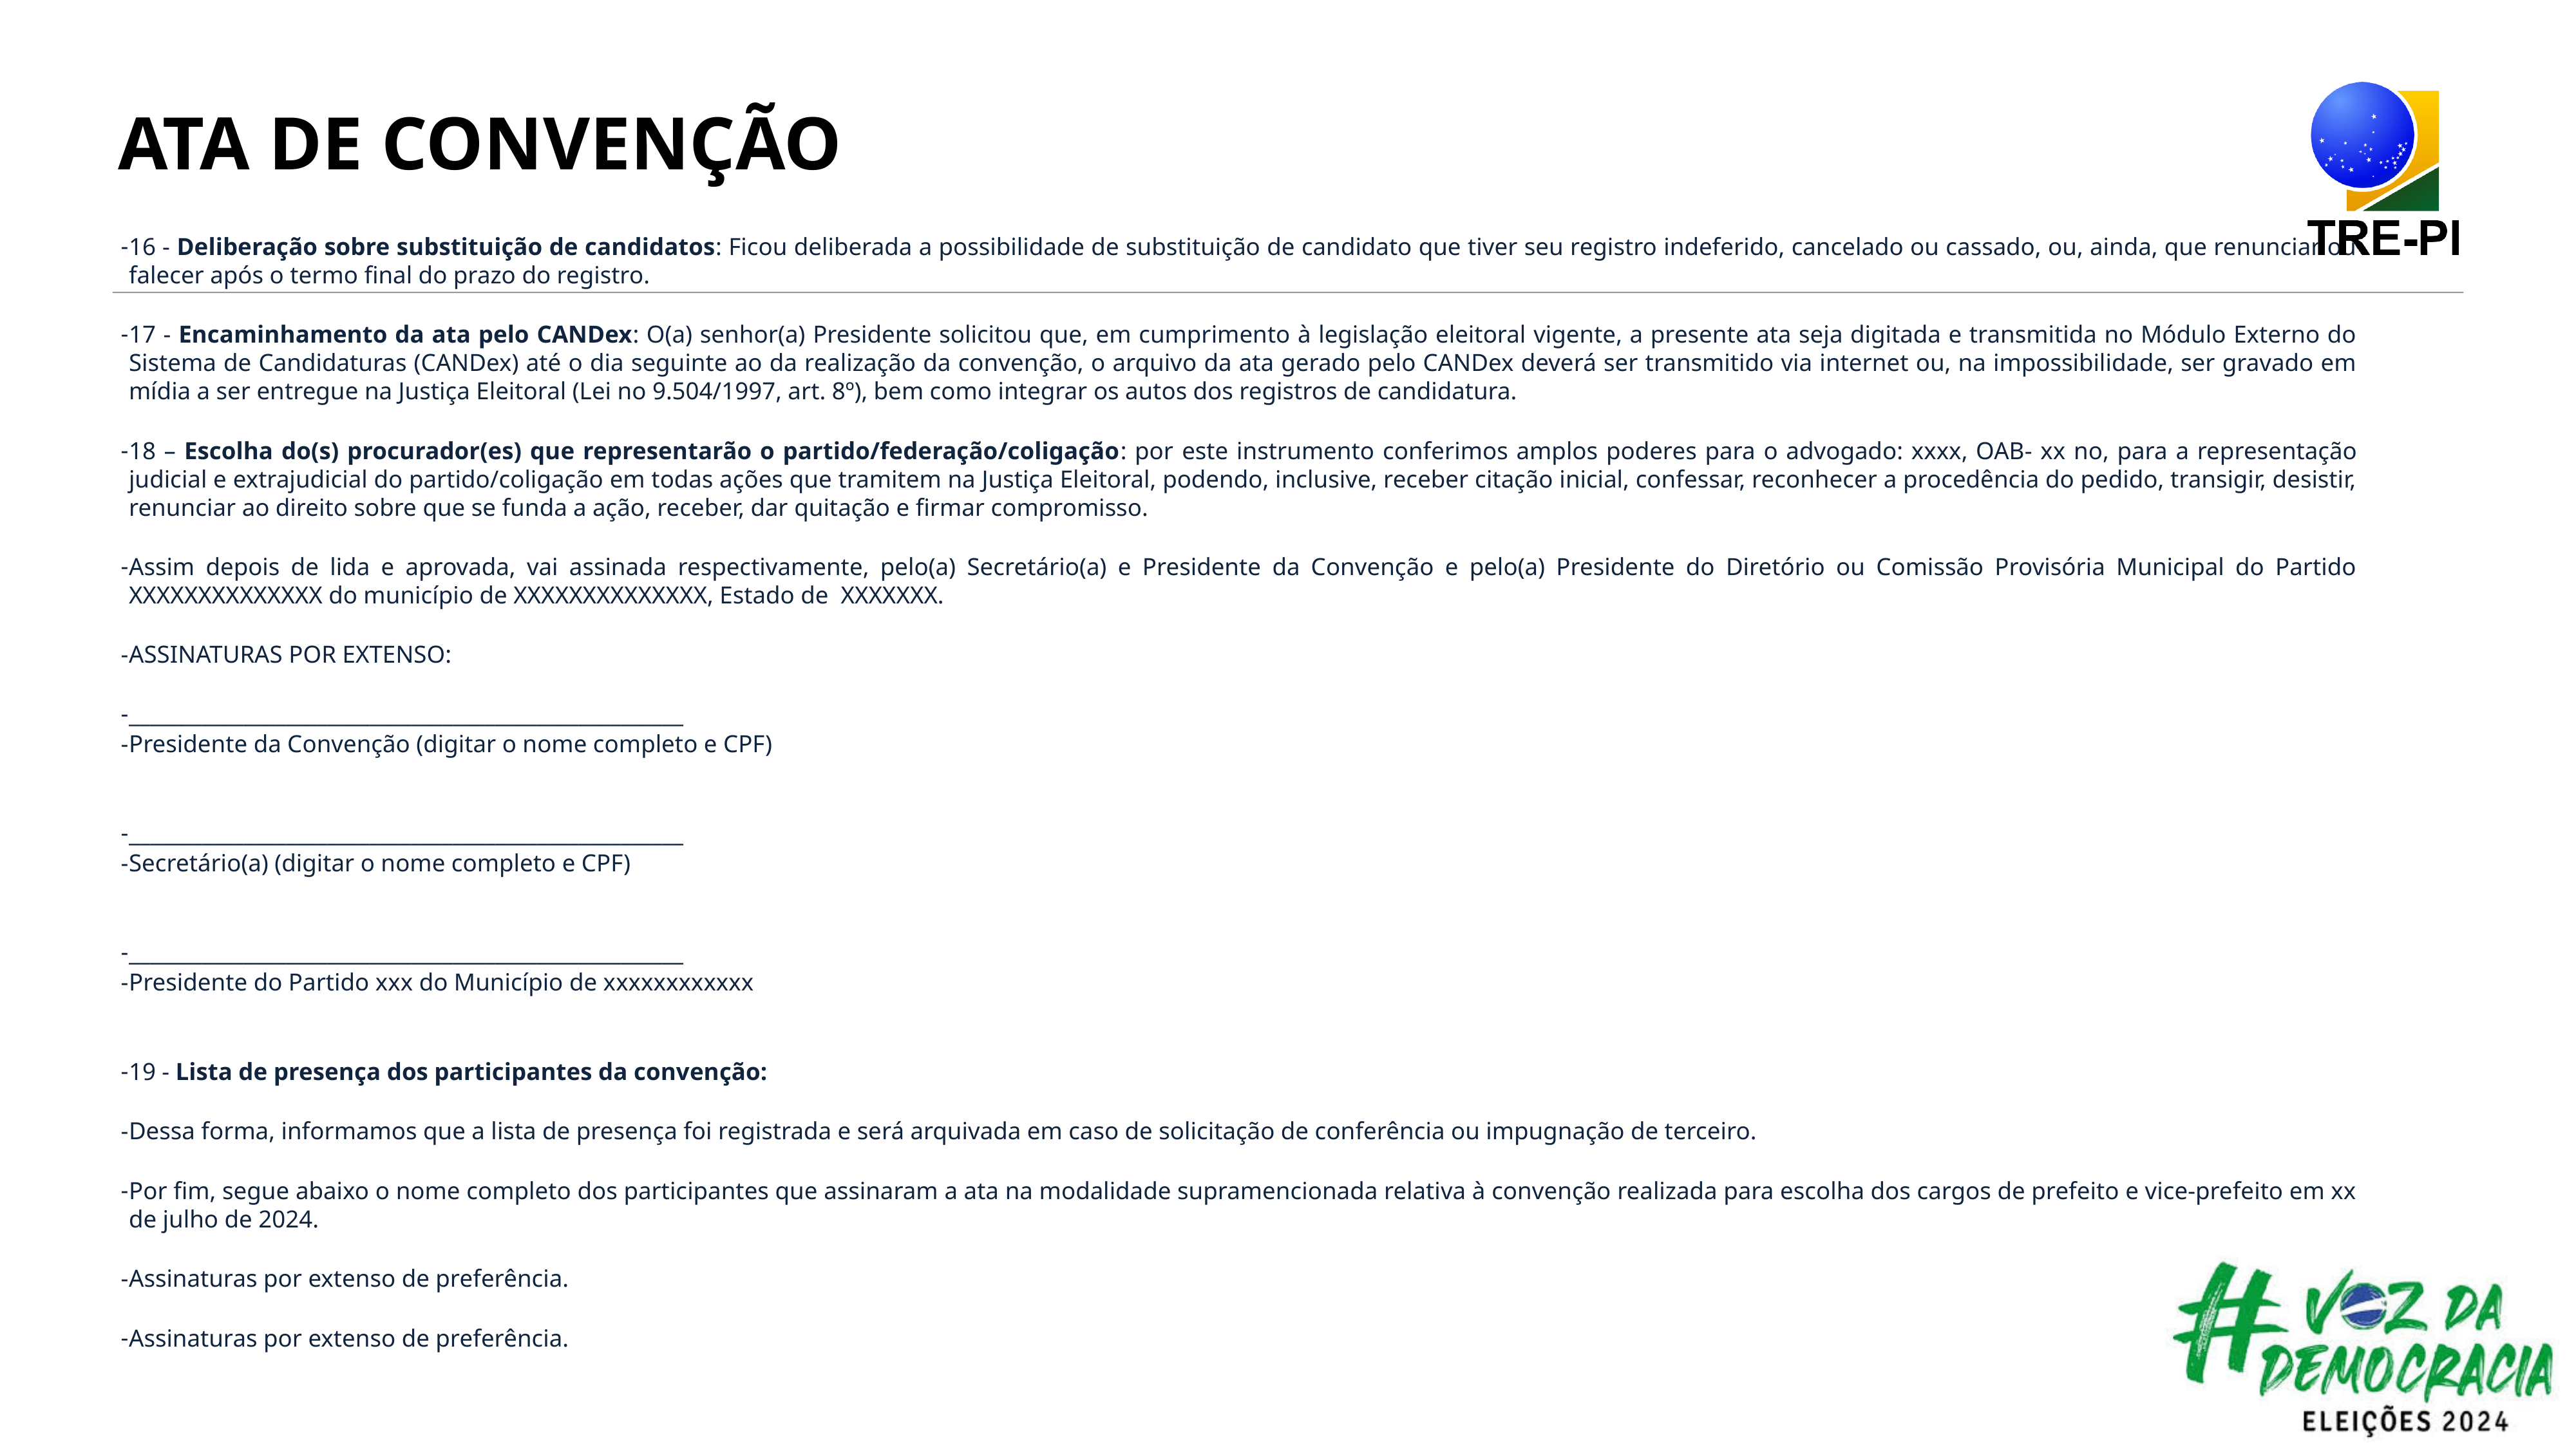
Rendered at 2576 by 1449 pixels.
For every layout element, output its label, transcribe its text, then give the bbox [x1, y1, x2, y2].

title ATA DE CONVENÇÃO [112, 50, 2462, 189]
picture [2166, 1235, 2562, 1449]
picture [2306, 82, 2459, 255]
list 16 - Deliberação sobre substituição de candidatos: Ficou deliberada a possibilidade de substituição de candidato que tiver seu registro indeferido, cancelado ou cassado, ou, ainda, que renunciar ou falecer após o termo final do prazo do registro. 17 - Encaminhamento da ata pelo CANDex: O(a) senhor(a) Presidente solicitou que, em cumprimento à legislação eleitoral vigente, a presente ata seja digitada e transmitida no Módulo Externo do Sistema de Candidaturas (CANDex) até o dia seguinte ao da realização da convenção, o arquivo da ata gerado pelo CANDex deverá ser transmitido via internet ou, na impossibilidade, ser gravado em mídia a ser entregue na Justiça Eleitoral (Lei no 9.504/1997, art. 8º), bem como integrar os autos dos registros de candidatura. 18 – Escolha do(s) procurador(es) que representarão o partido/federação/coligação: por este instrumento conferimos amplos poderes para o advogado: xxxx, OAB- xx no, para a representação judicial e extrajudicial do partido/coligação em todas ações que tramitem na Justiça Eleitoral, podendo, inclusive, receber citação inicial, confessar, reconhecer a procedência do pedido, transigir, desistir, renunciar ao direito sobre que se funda a ação, receber, dar quitação e firmar compromisso. Assim depois de lida e aprovada, vai assinada respectivamente, pelo(a) Secretário(a) e Presidente da Convenção e pelo(a) Presidente do Diretório ou Comissão Provisória Municipal do Partido XXXXXXXXXXXXXX do município de XXXXXXXXXXXXXX, Estado de XXXXXXX. ASSINATURAS POR EXTENSO: _____________________________________________________ Presidente da Convenção (digitar o nome completo e CPF) _____________________________________________________ Secretário(a) (digitar o nome completo e CPF) _____________________________________________________ Presidente do Partido xxx do Município de xxxxxxxxxxxx 19 - Lista de presença dos participantes da convenção: Dessa forma, informamos que a lista de presença foi registrada e será arquivada em caso de solicitação de conferência ou impugnação de terceiro. Por fim, segue abaixo o nome completo dos participantes que assinaram a ata na modalidade supramencionada relativa à convenção realizada para escolha dos cargos de prefeito e vice-prefeito em xx de julho de 2024. Assinaturas por extenso de preferência. Assinaturas por extenso de preferência. [115, 189, 2364, 1399]
